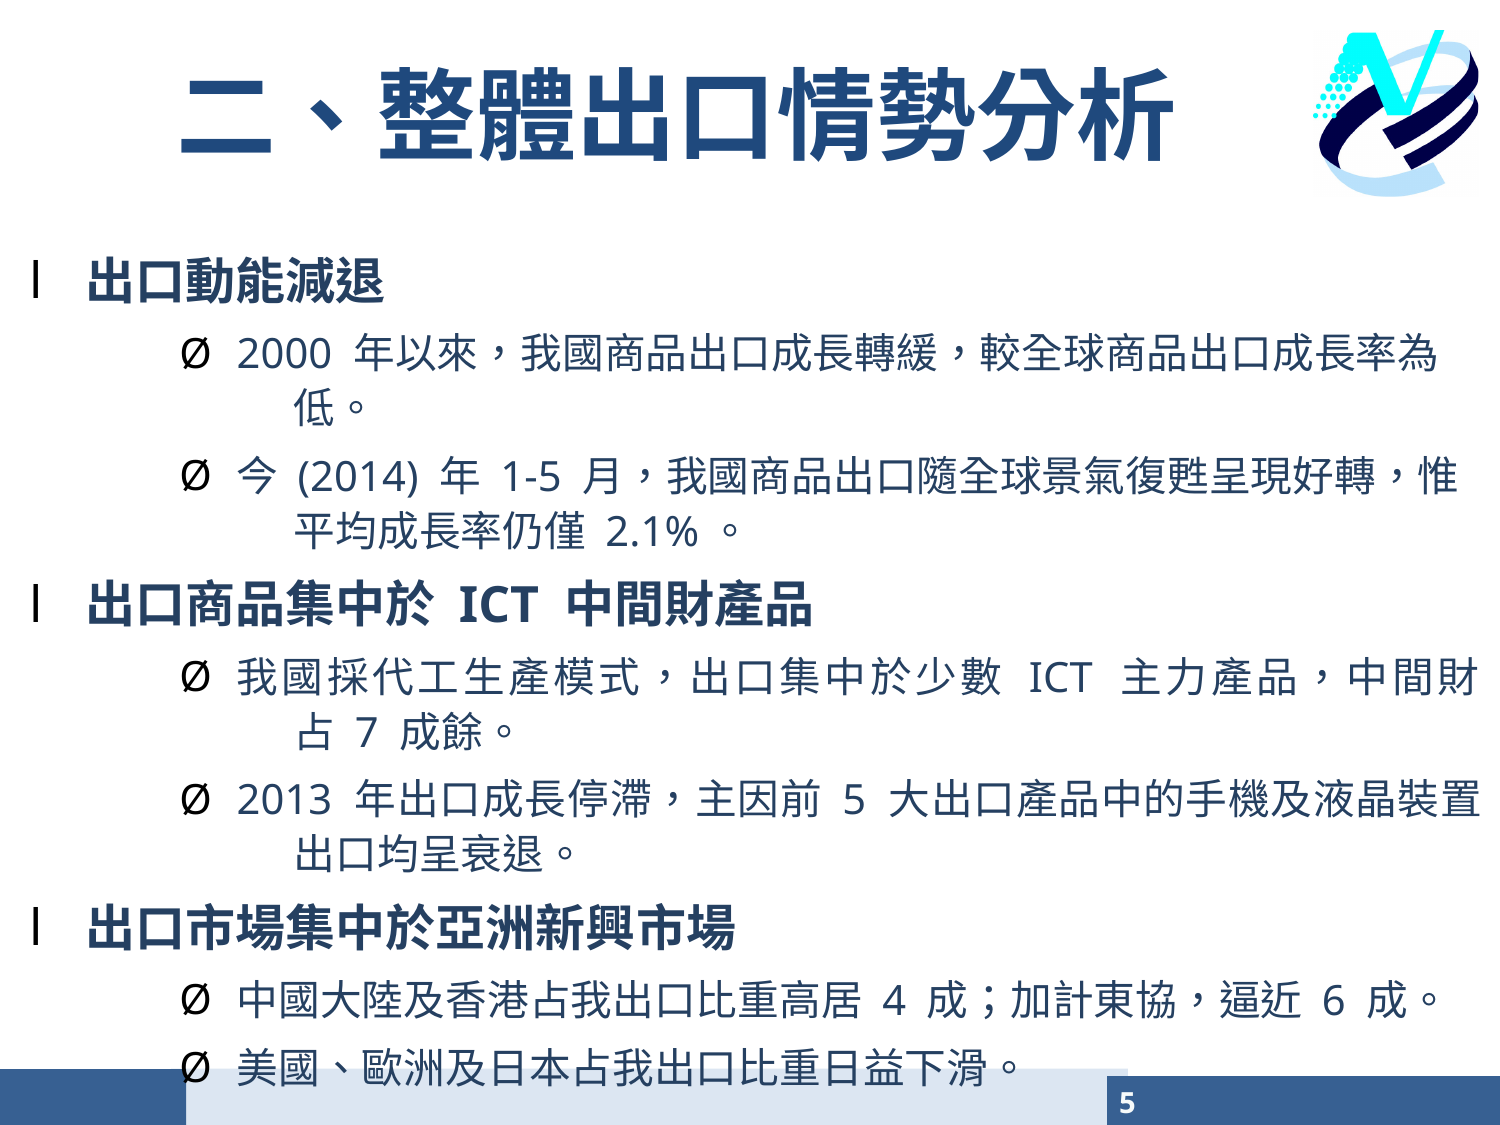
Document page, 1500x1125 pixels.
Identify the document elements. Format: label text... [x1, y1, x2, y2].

title 二、整體出口情勢分析 [0, 19, 1353, 207]
text_box 出口動能減退 2000 年以來，我國商品出口成長轉緩，較全球商品出口成長率為低。 今 (2014) 年 1-5 月，我國商品出口隨全球景氣復甦呈現好轉，惟平均成長率仍僅 2.1%。 出口商品集中於 ICT 中間財產品 我國採代工生產模式，出口集中於少數 ICT 主力產品，中間財 占 7 成餘。 2013 年出口成長停滯，主因前 5 大出口產品中的手機及液晶裝置出口均呈衰退。 出口市場集中於亞洲新興市場 中國大陸及香港占我出口比重高居 4 成；加計東協，逼近 6 成。 美國、歐洲及日本占我出口比重日益下滑。 [29, 243, 1483, 1083]
